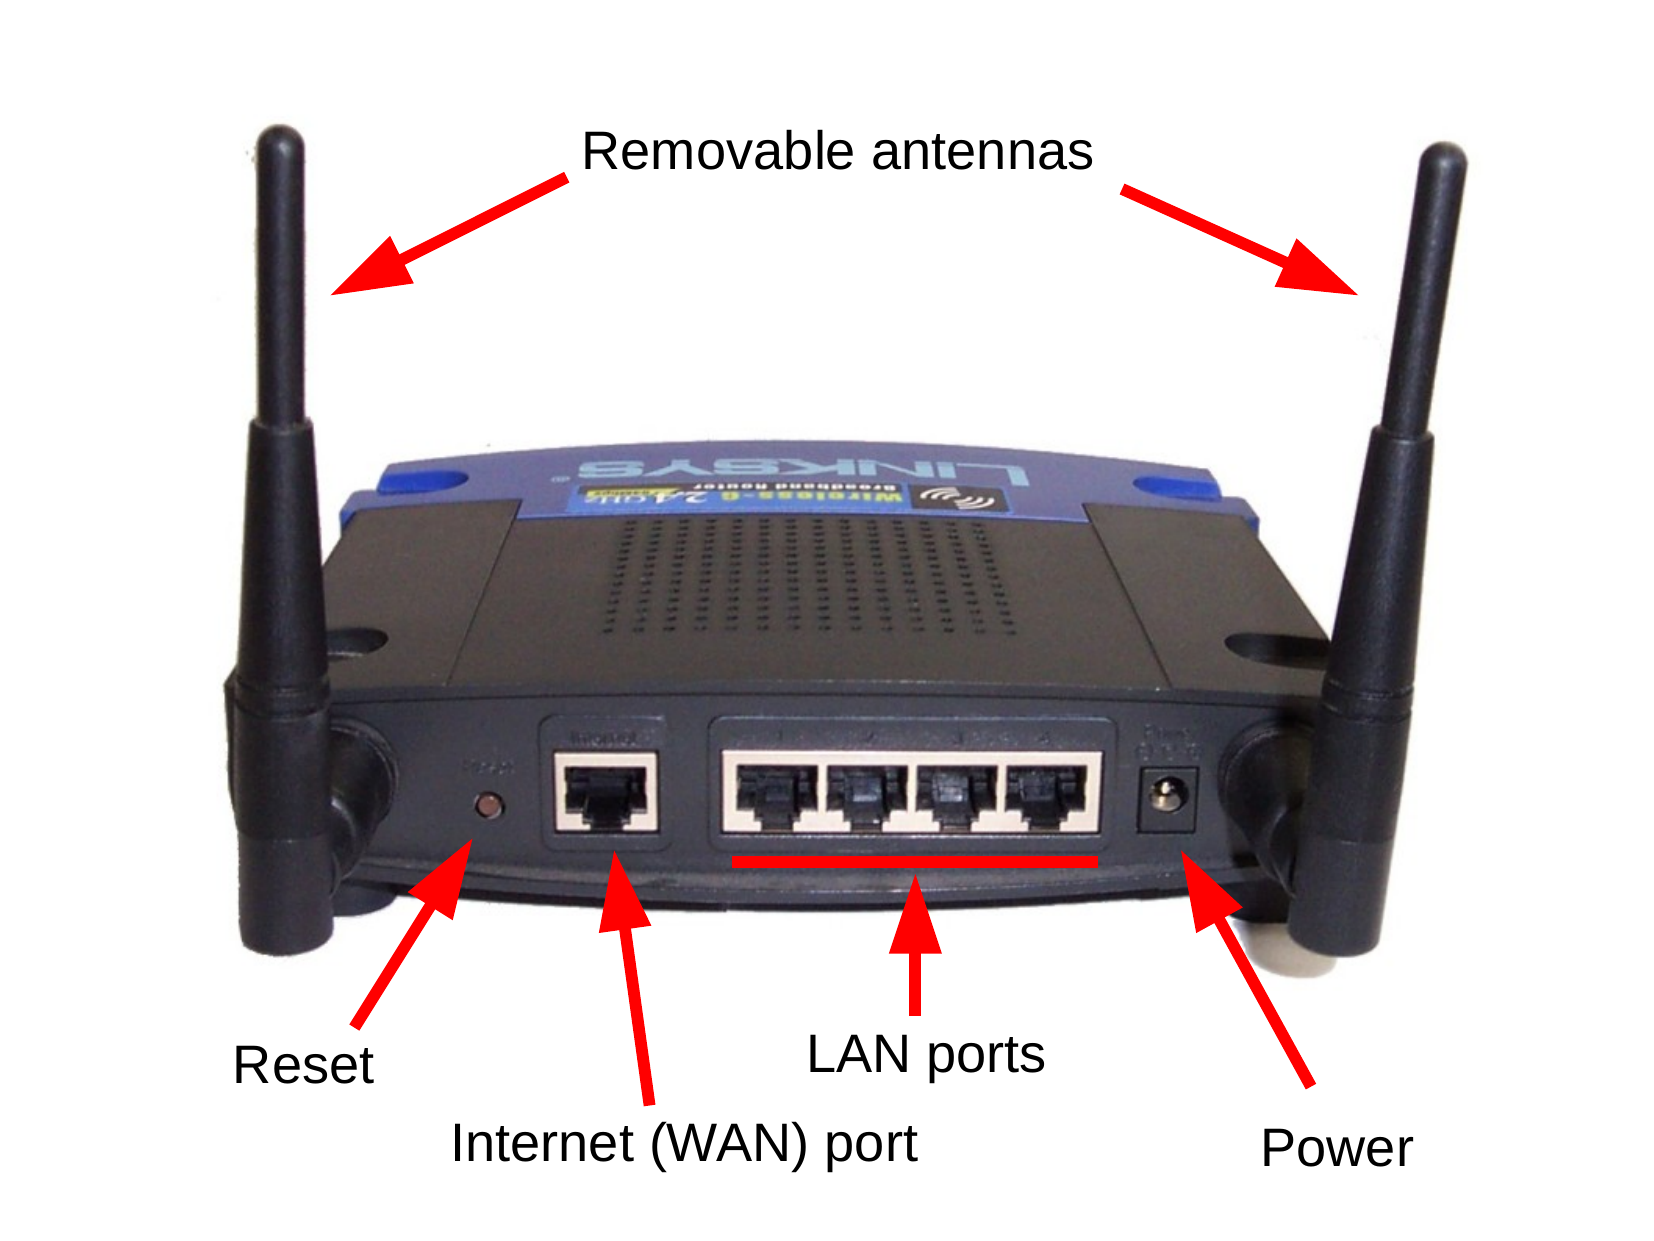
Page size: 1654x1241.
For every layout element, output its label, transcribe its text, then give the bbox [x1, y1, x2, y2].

text_box Power [1245, 1110, 1430, 1186]
text_box LAN ports [791, 1015, 1063, 1092]
text_box Internet (WAN) port [435, 1105, 934, 1182]
picture [142, 65, 1549, 1055]
text_box Removable antennas [566, 113, 1111, 189]
text_box Reset [218, 1027, 390, 1104]
